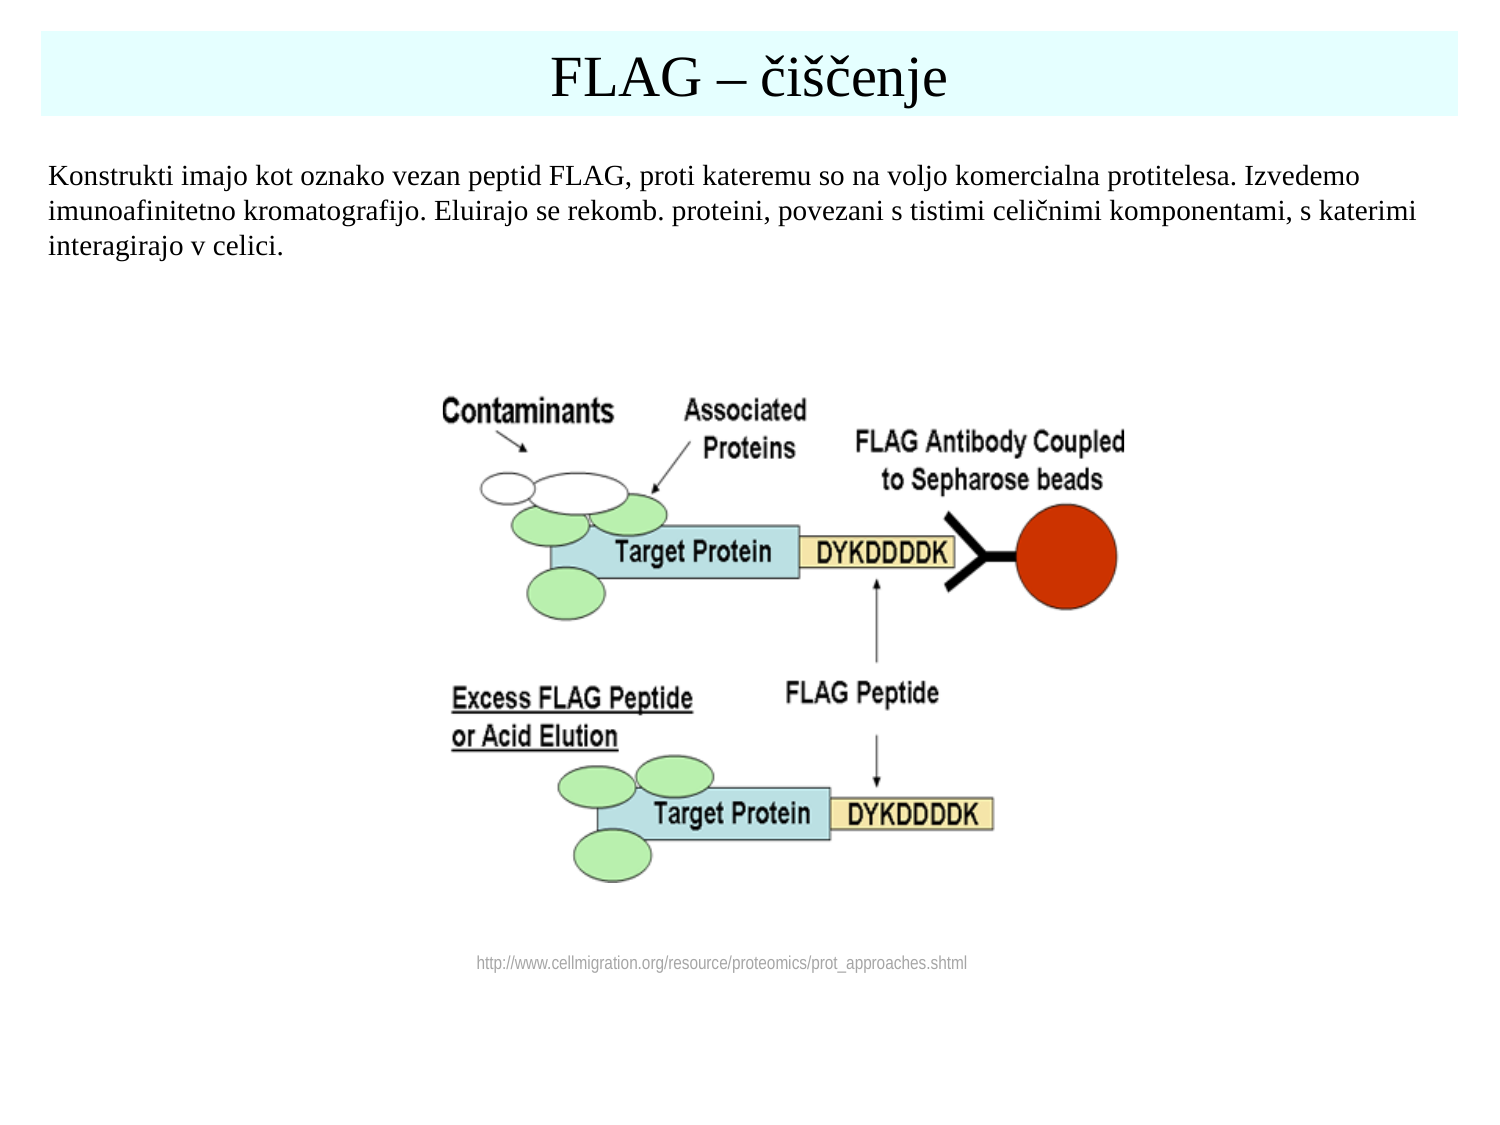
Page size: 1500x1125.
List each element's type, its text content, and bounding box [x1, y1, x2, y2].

text_box FLAG – čiščenje [41, 31, 1458, 116]
picture [442, 385, 1125, 883]
text_box http://www.cellmigration.org/resource/proteomics/prot_approaches.shtml [461, 943, 1212, 981]
text_box Konstrukti imajo kot oznako vezan peptid FLAG, proti kateremu so na voljo komercialna protitelesa. Izvedemo imunoafinitetno kromatografijo. Eluirajo se rekomb. proteini, povezani s tistimi celičnimi komponentami, s katerimi interagirajo v celici. [33, 148, 1467, 269]
